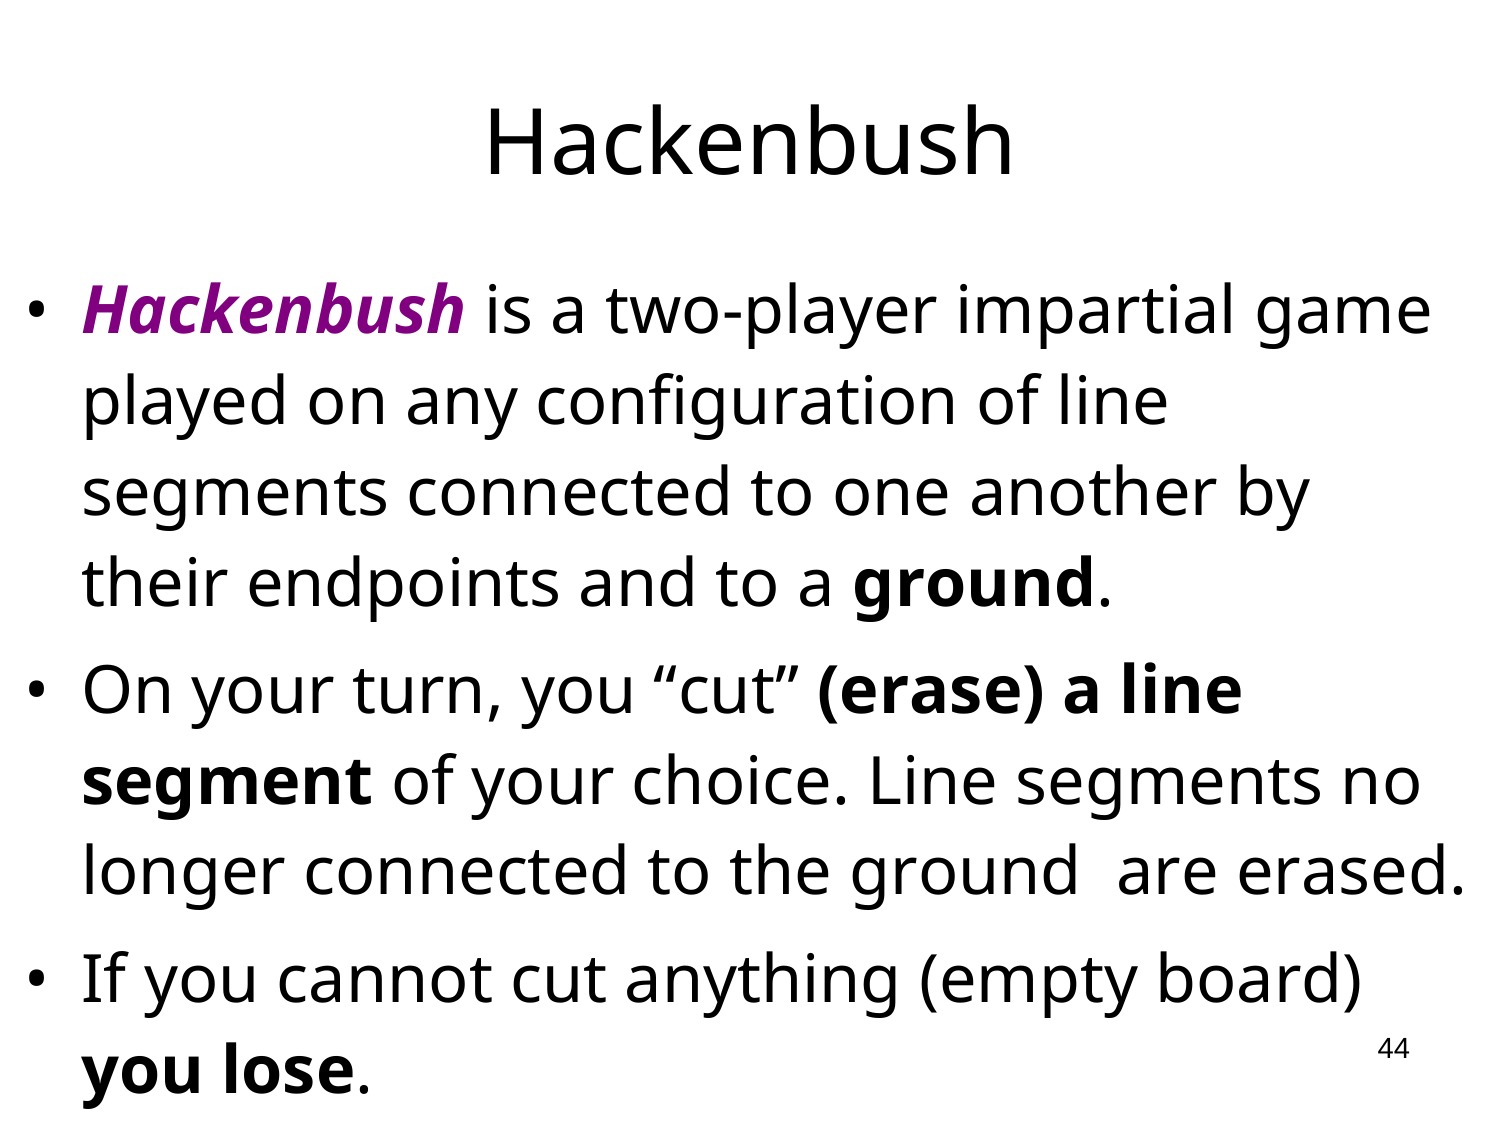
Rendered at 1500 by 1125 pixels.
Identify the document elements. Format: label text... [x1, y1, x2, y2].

title Hackenbush [24, 45, 1476, 233]
list Hackenbush is a two-player impartial game played on any configuration of line segments connected to one another by their endpoints and to a ground. On your turn, you “cut” (erase) a line segment of your choice. Line segments no longer connected to the ground are erased. If you cannot cut anything (empty board) you lose. [24, 262, 1476, 1101]
